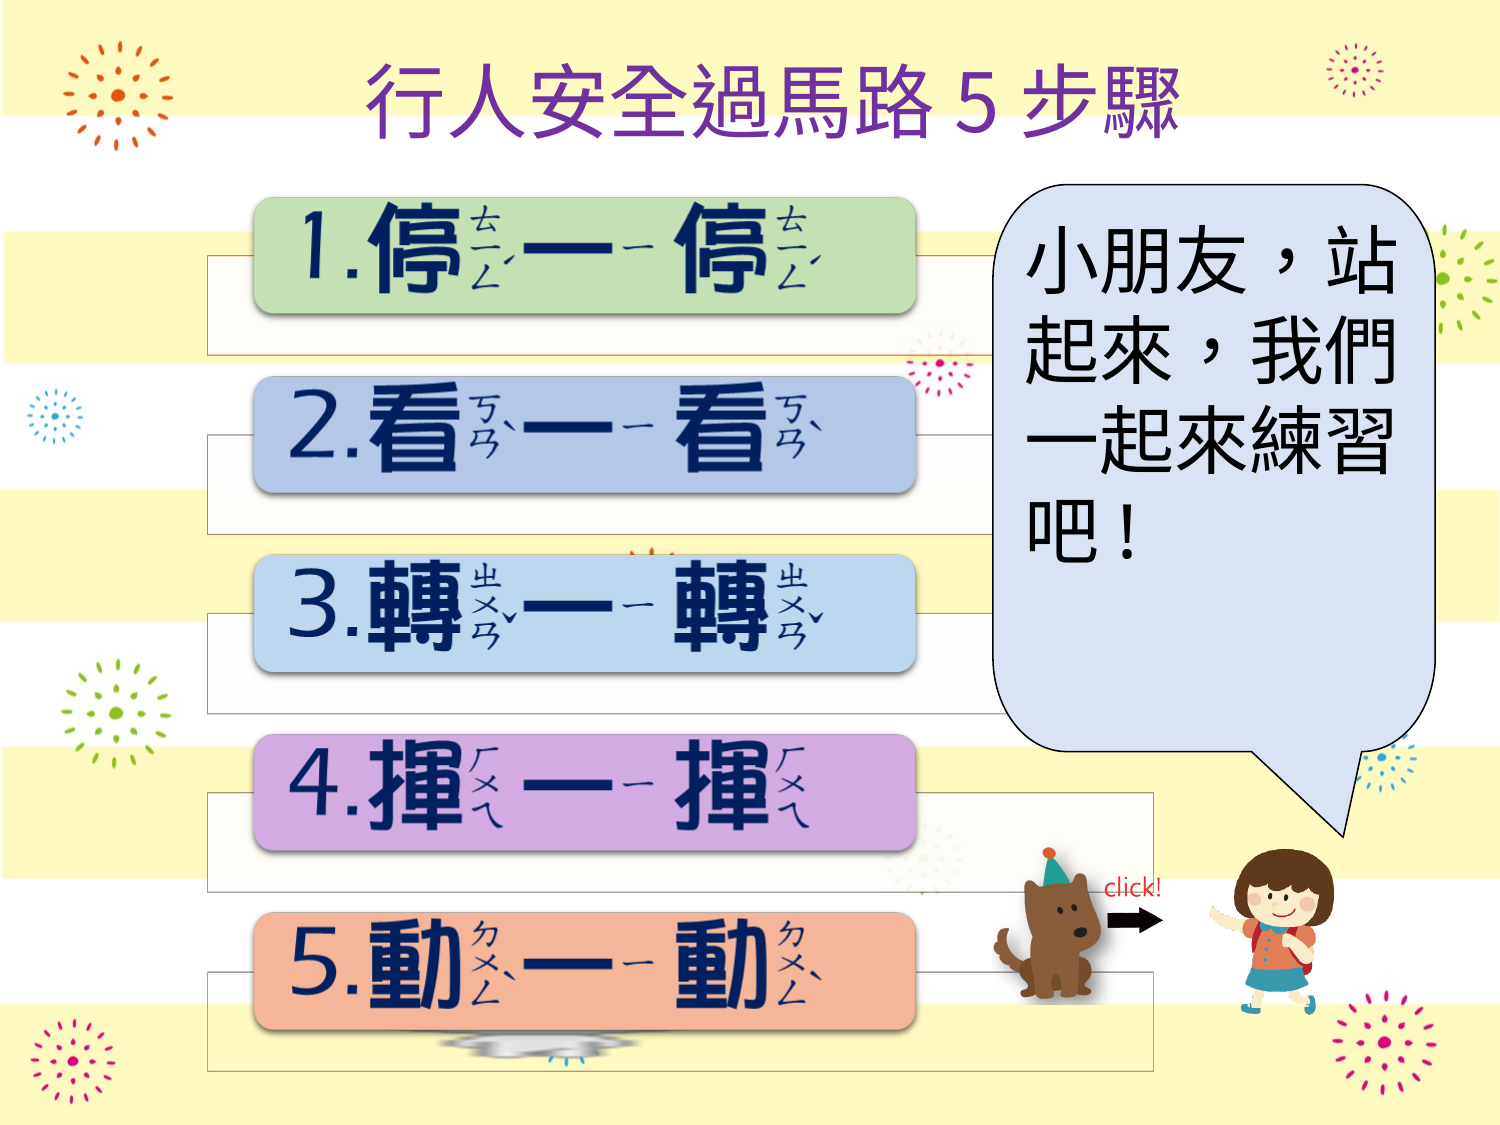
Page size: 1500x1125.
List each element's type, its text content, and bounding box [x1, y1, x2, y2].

text_box 小朋友，站起來，我們一起來練習吧! [992, 184, 1436, 838]
text_box 行人安全過馬路5步驟 [135, 42, 1412, 157]
picture [0, 0, 1500, 1125]
